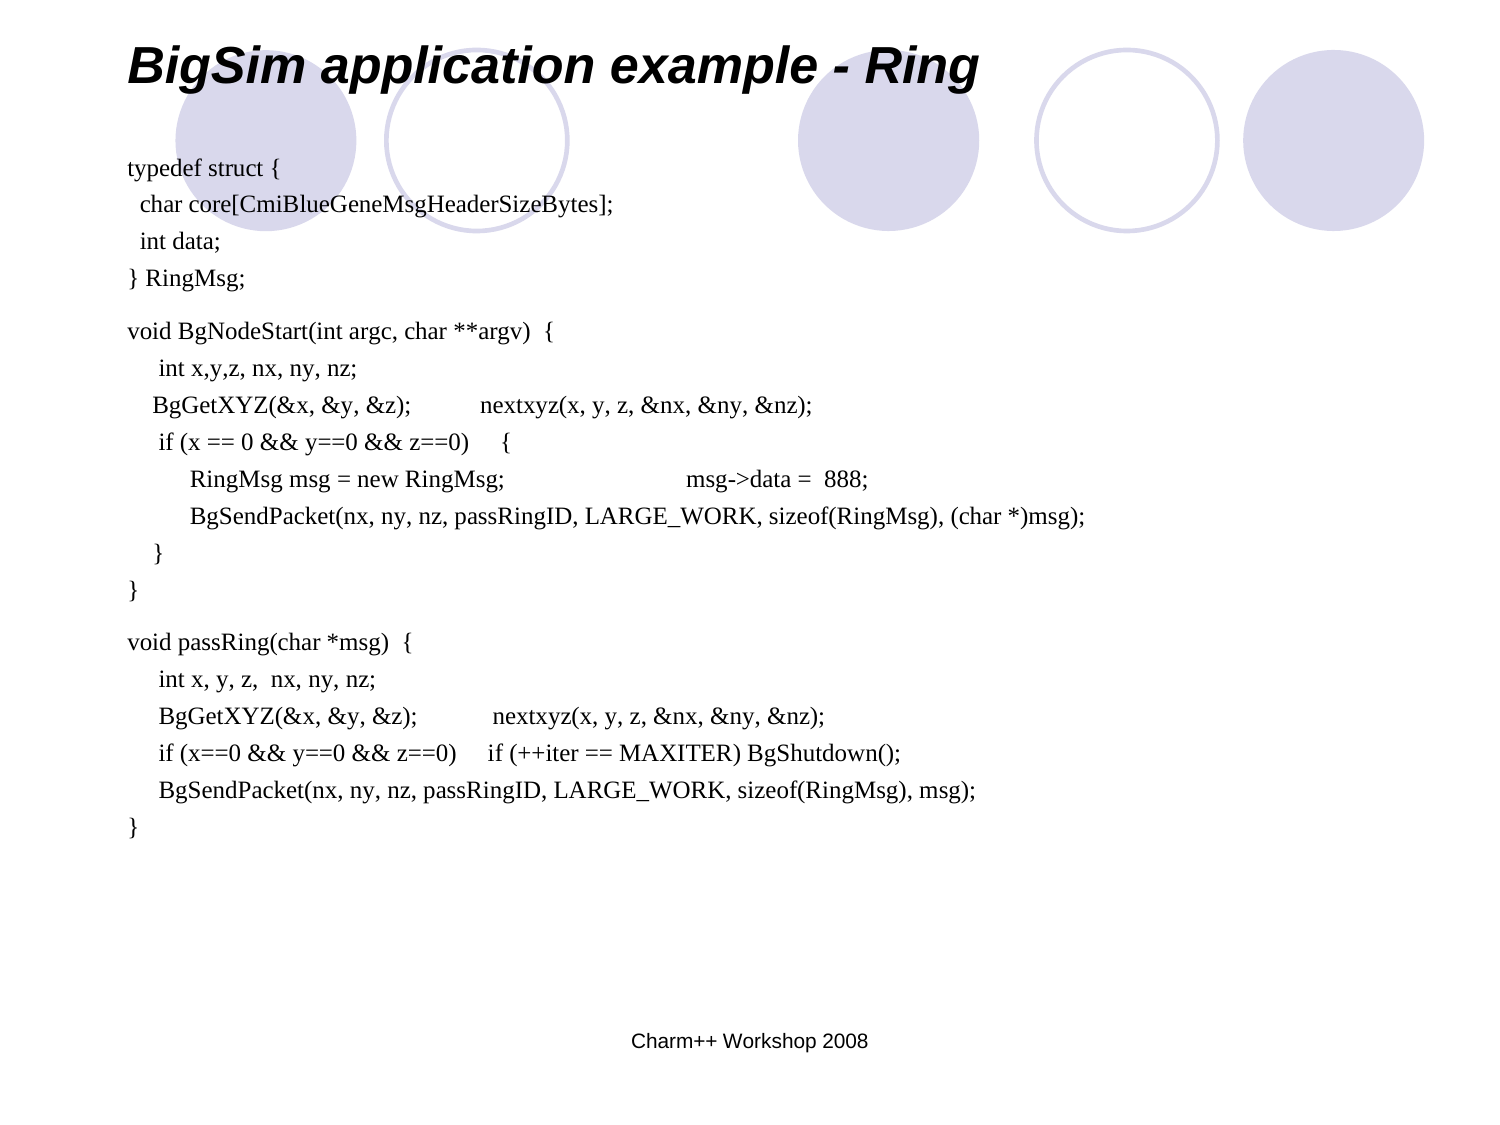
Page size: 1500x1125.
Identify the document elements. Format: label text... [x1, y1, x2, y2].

text_box typedef struct { char core[CmiBlueGeneMsgHeaderSizeBytes]; int data; } RingMsg; void BgNodeStart(int argc, char **argv) { int x,y,z, nx, ny, nz; BgGetXYZ(&x, &y, &z); nextxyz(x, y, z, &nx, &ny, &nz); if (x == 0 && y==0 && z==0) { RingMsg msg = new RingMsg; msg->data = 888; BgSendPacket(nx, ny, nz, passRingID, LARGE_WORK, sizeof(RingMsg), (char *)msg); } } void passRing(char *msg) { int x, y, z, nx, ny, nz; BgGetXYZ(&x, &y, &z); nextxyz(x, y, z, &nx, &ny, &nz); if (x==0 && y==0 && z==0) if (++iter == MAXITER) BgShutdown(); BgSendPacket(nx, ny, nz, passRingID, LARGE_WORK, sizeof(RingMsg), msg); } [112, 149, 1388, 1063]
title BigSim application example - Ring [112, 0, 1388, 149]
